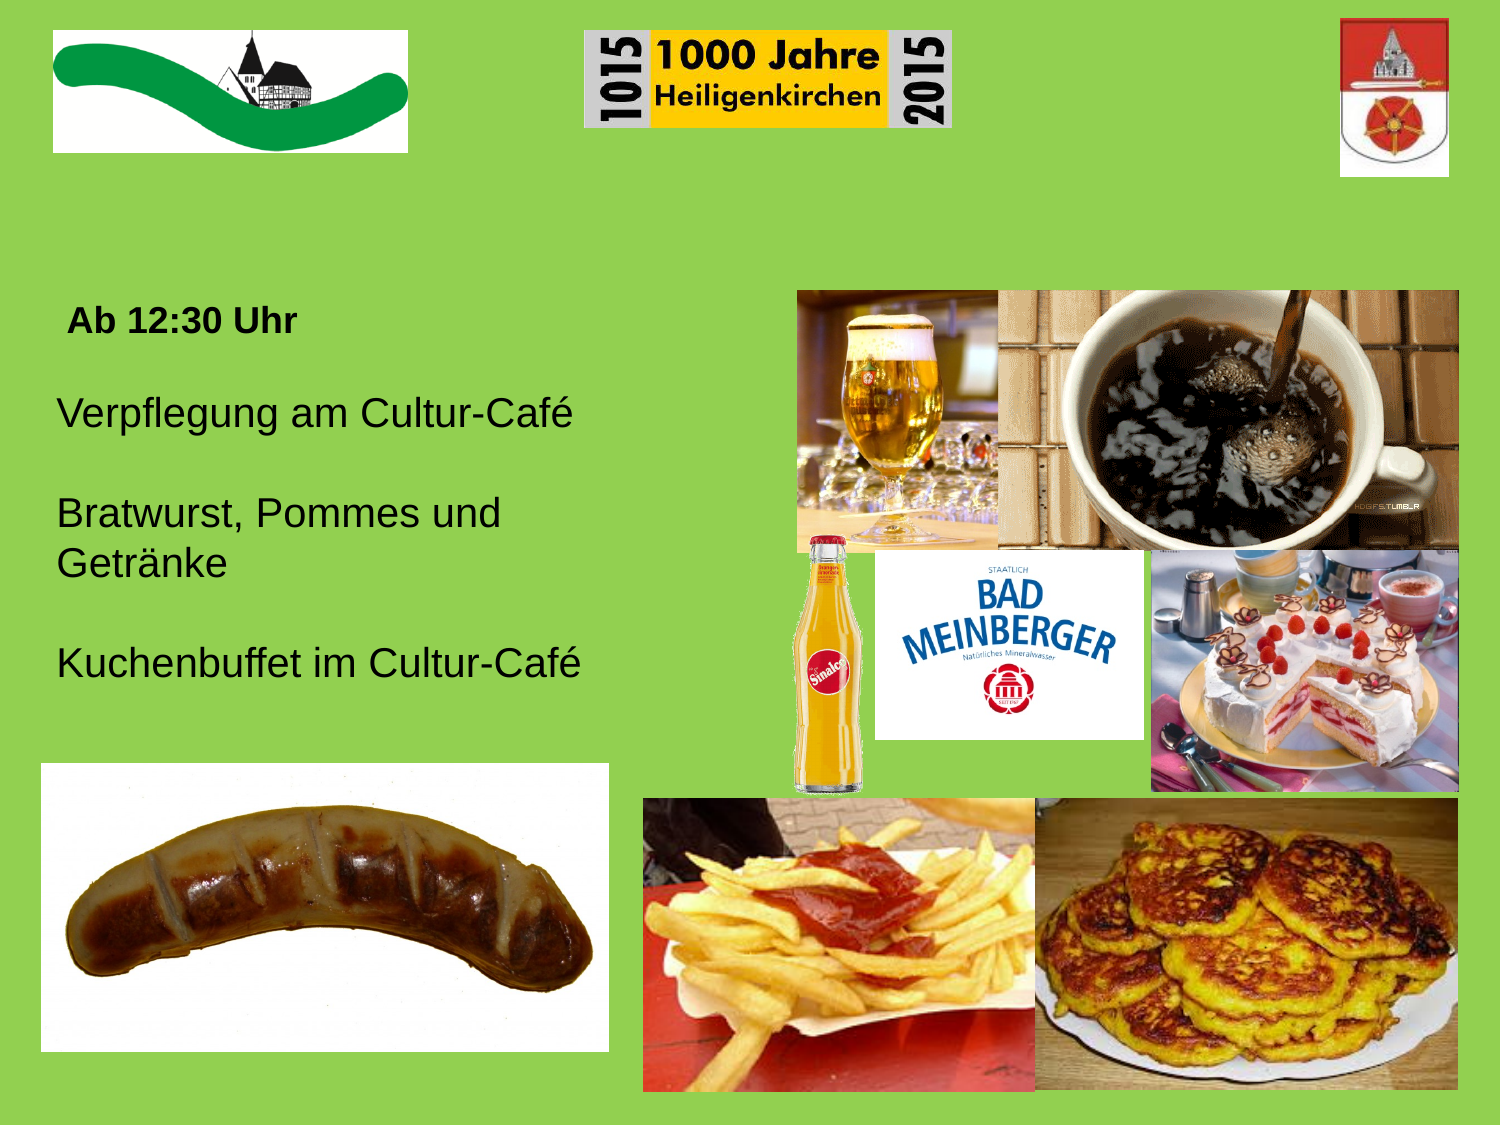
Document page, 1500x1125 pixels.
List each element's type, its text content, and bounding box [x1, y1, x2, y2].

picture [53, 31, 408, 153]
picture [584, 31, 952, 128]
text_box Ab 12:30 Uhr Verpflegung am Cultur-Café Bratwurst, Pommes und Getränke Kuchenbuffet im Cultur-Café [41, 243, 668, 744]
picture [41, 763, 609, 1052]
picture [1340, 19, 1449, 177]
picture [643, 290, 1459, 1092]
